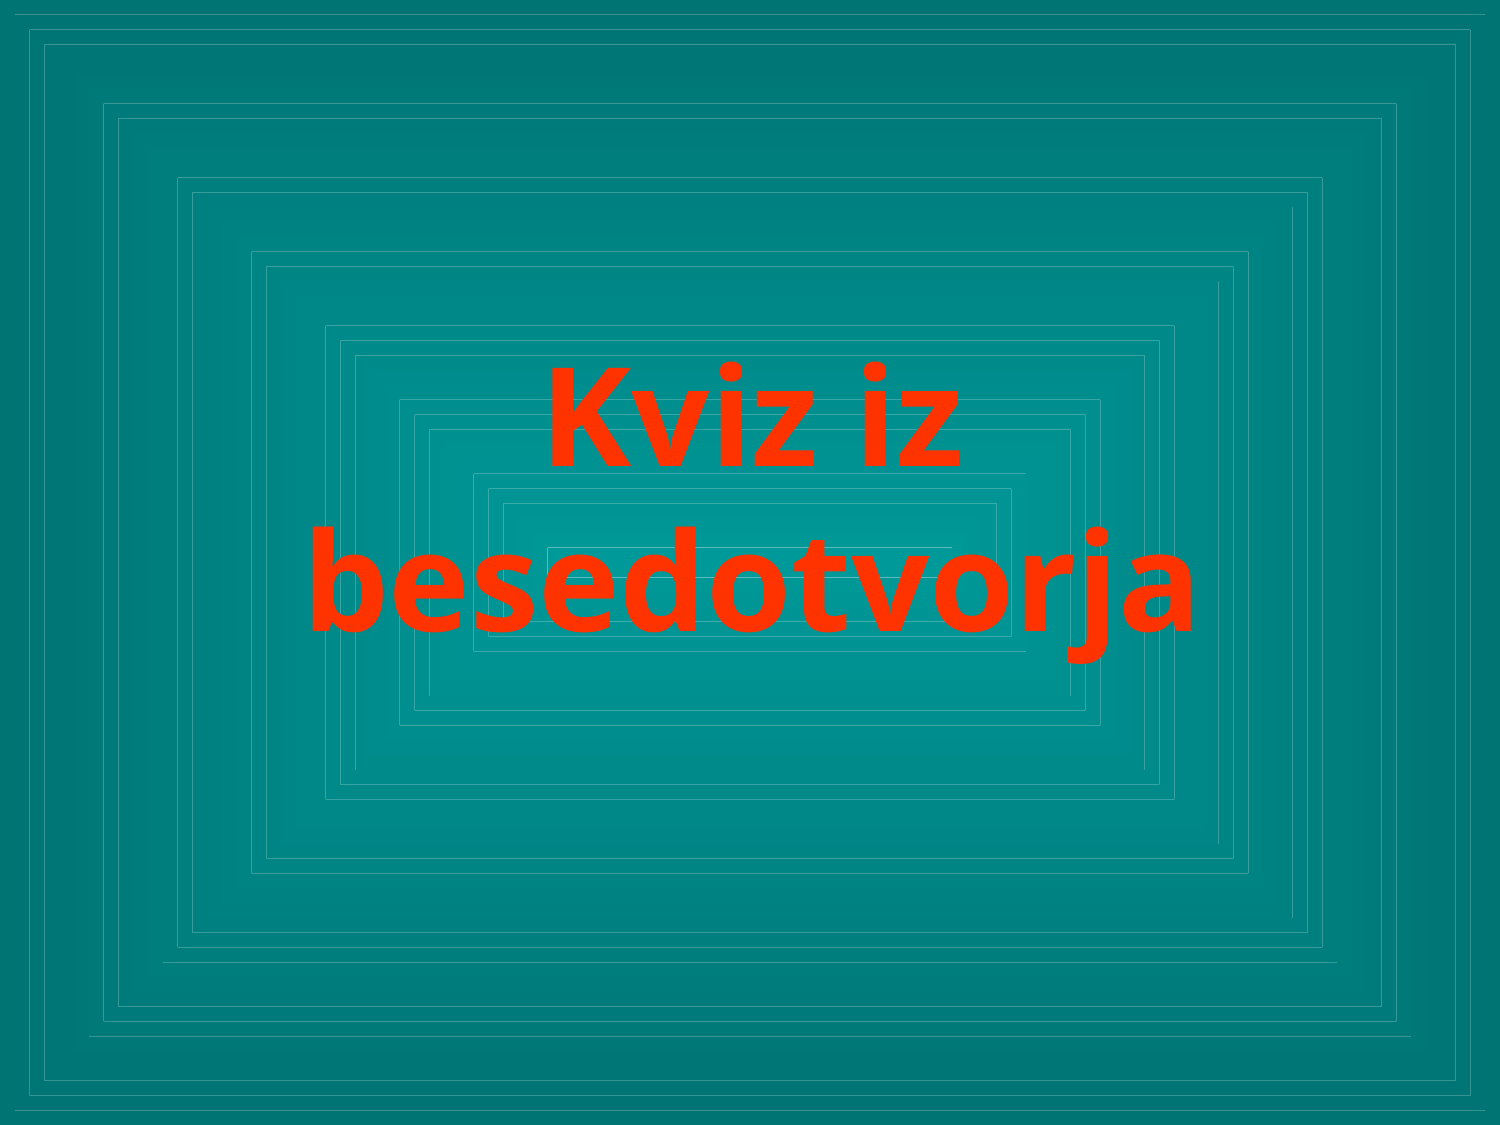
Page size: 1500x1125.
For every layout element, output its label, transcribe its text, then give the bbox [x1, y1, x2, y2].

title Kviz iz besedotvorja [117, 321, 1388, 666]
